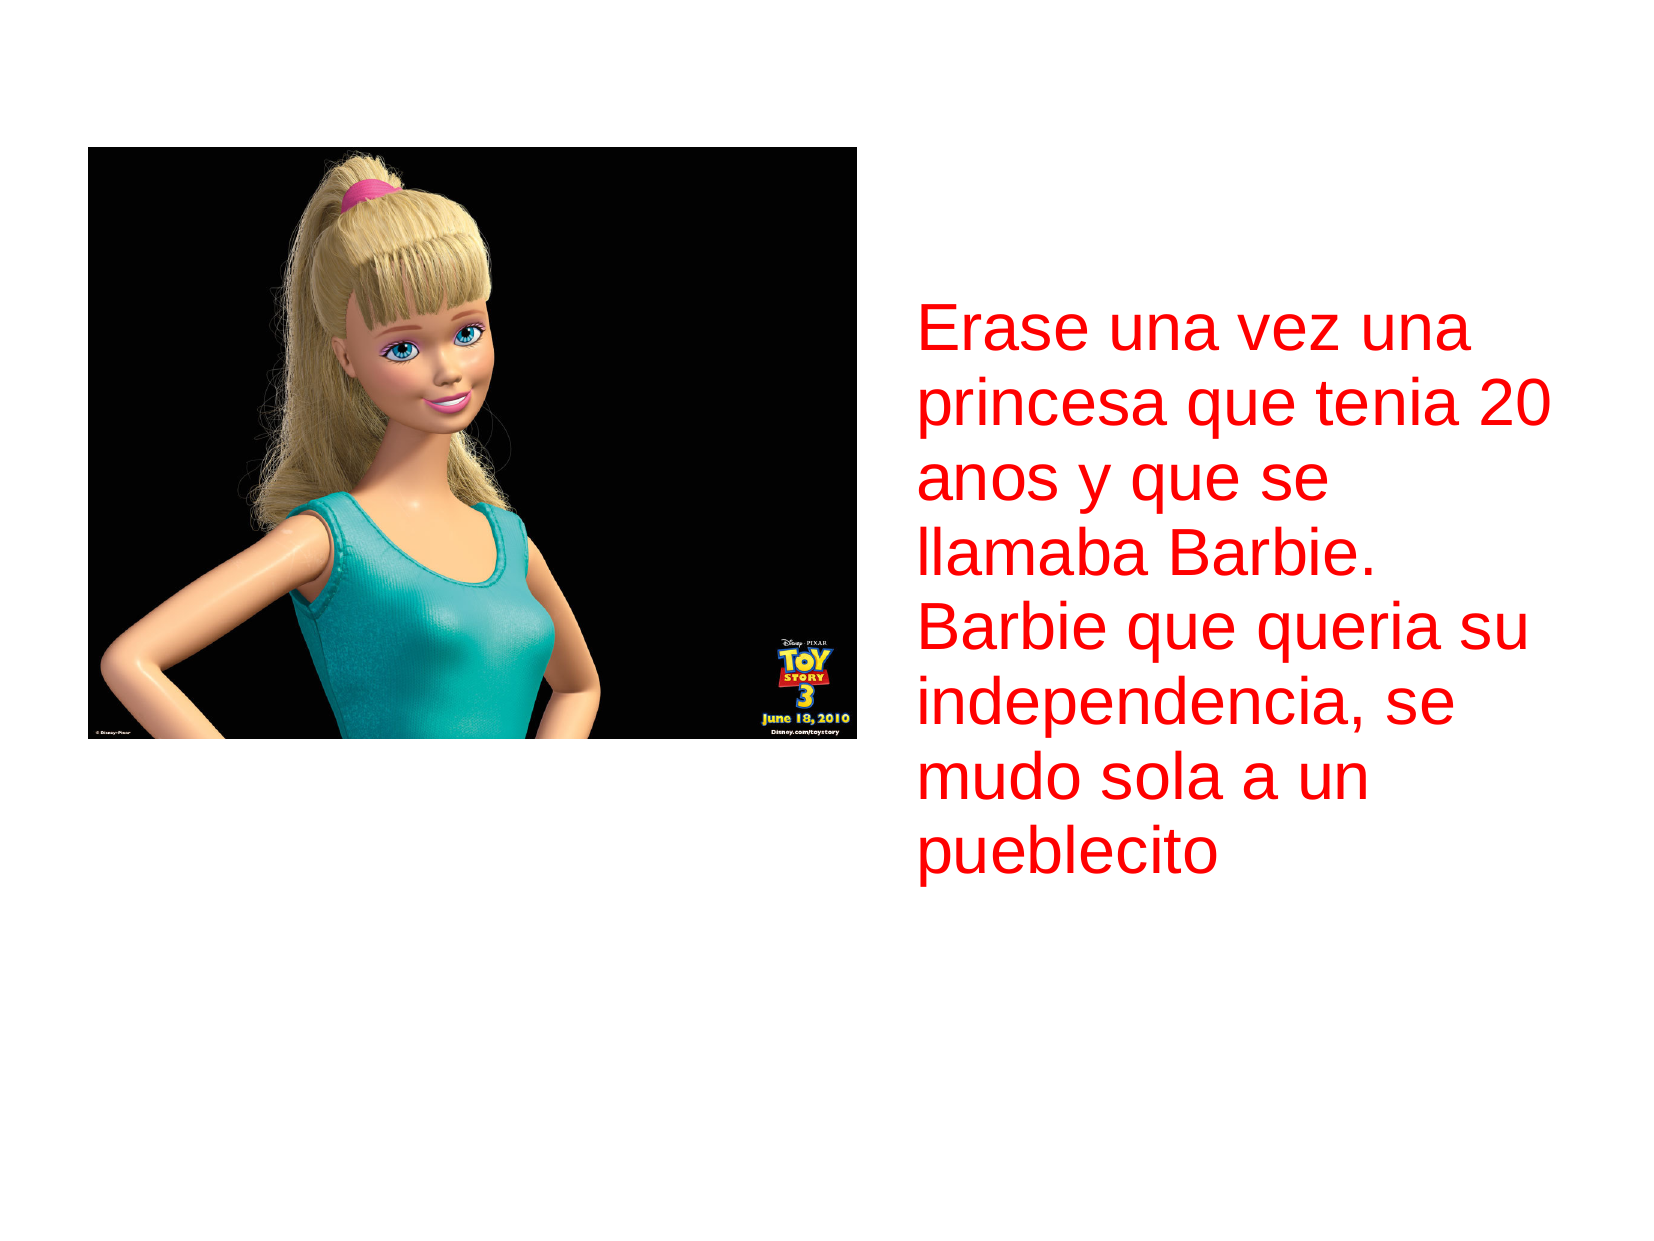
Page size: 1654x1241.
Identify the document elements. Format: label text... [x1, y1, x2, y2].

list Erase una vez una princesa que tenia 20 anos y que se llamaba Barbie. Barbie que queria su independencia, se mudo sola a un pueblecito [845, 290, 1572, 1109]
picture [88, 147, 857, 739]
